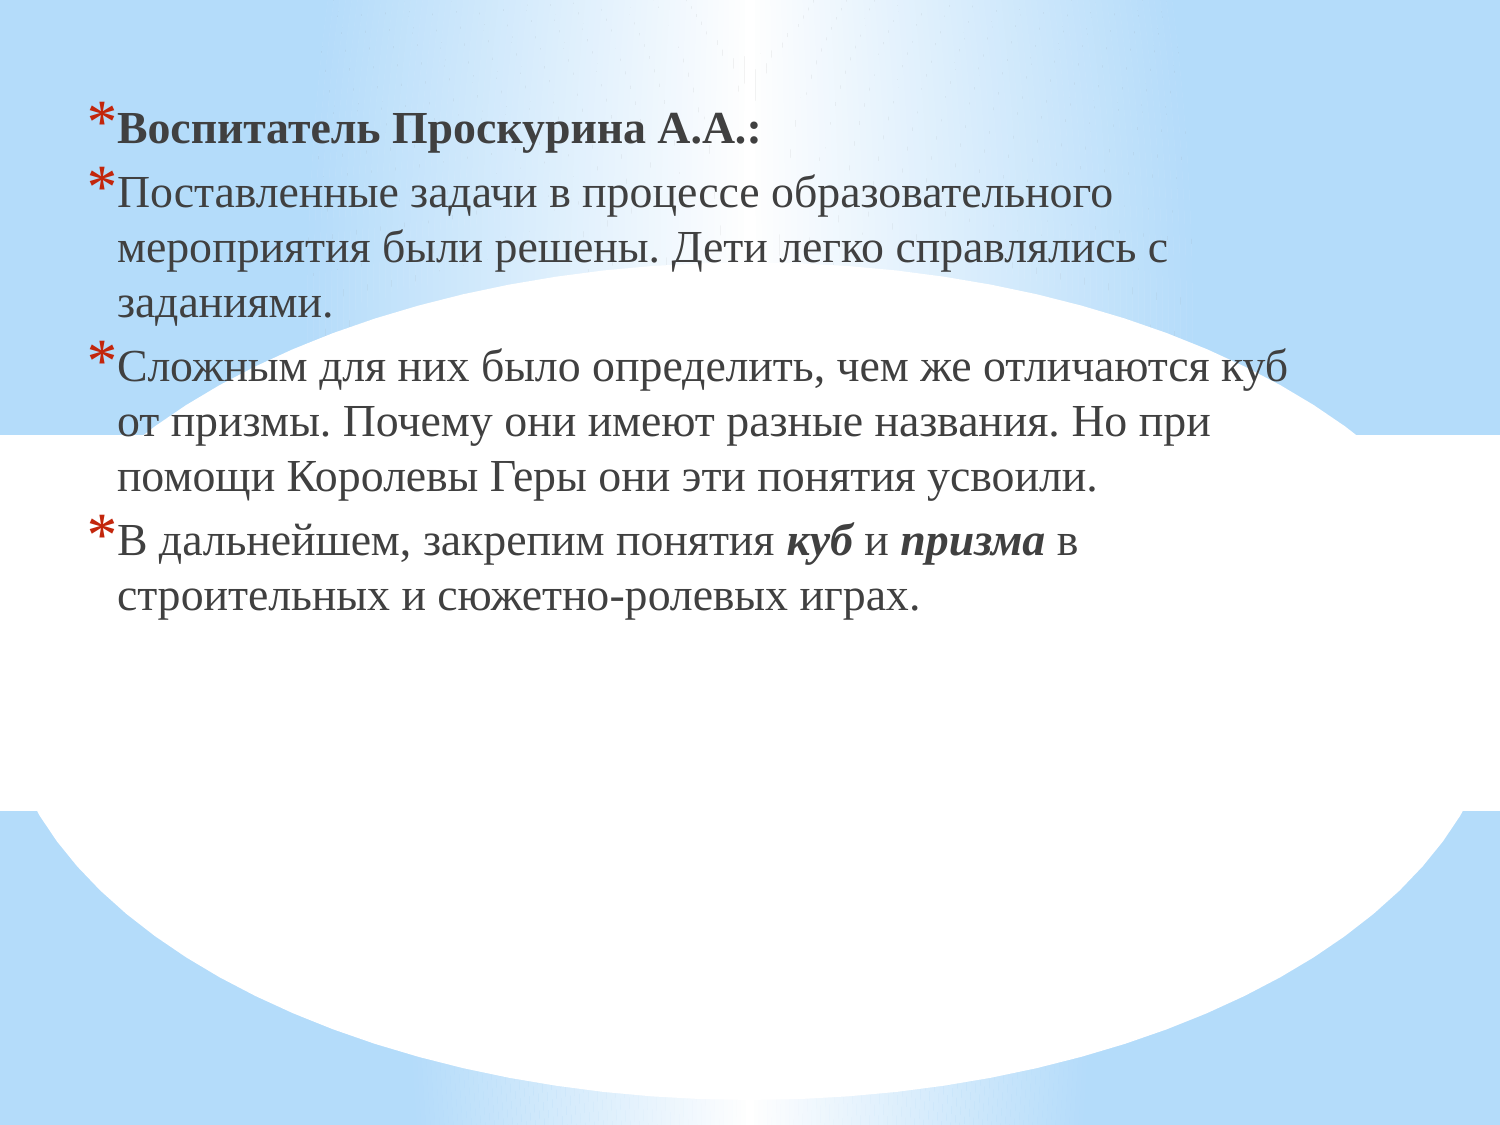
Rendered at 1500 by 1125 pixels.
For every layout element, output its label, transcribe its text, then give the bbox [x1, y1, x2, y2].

list Воспитатель Проскурина А.А.: Поставленные задачи в процессе образовательного мероприятия были решены. Дети легко справлялись с заданиями. Сложным для них было определить, чем же отличаются куб от призмы. Почему они имеют разные названия. Но при помощи Королевы Геры они эти понятия усвоили. В дальнейшем, закрепим понятия куб и призма в строительных и сюжетно-ролевых играх. [64, 90, 1312, 893]
